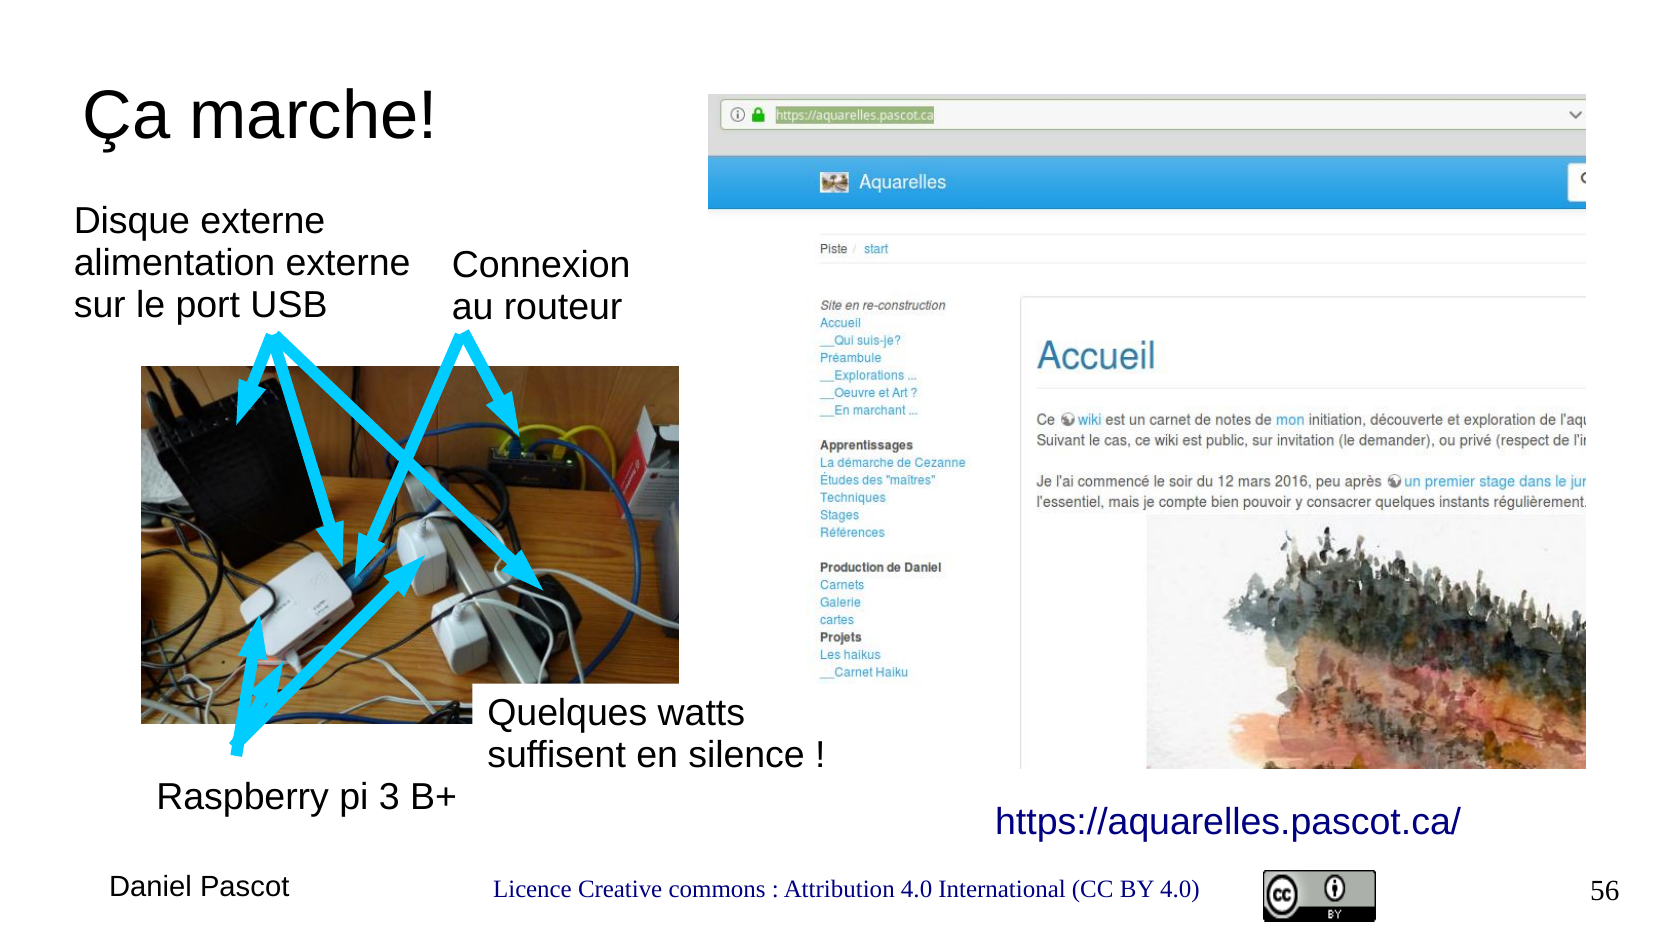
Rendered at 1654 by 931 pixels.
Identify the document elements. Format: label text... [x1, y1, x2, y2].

picture [708, 94, 1586, 769]
picture [329, 376, 435, 448]
picture [141, 366, 679, 725]
text_box Disque externe alimentation externe sur le port USB [59, 192, 438, 376]
text_box Quelques watts suffisent en silence ! [472, 683, 910, 825]
text_box https://aquarelles.pascot.ca/ [980, 793, 1477, 851]
text_box Connexion au routeur [437, 236, 686, 336]
picture [1263, 870, 1376, 922]
text_box Raspberry pi 3 B+ [141, 767, 472, 825]
title Ça marche! [82, 37, 1571, 193]
